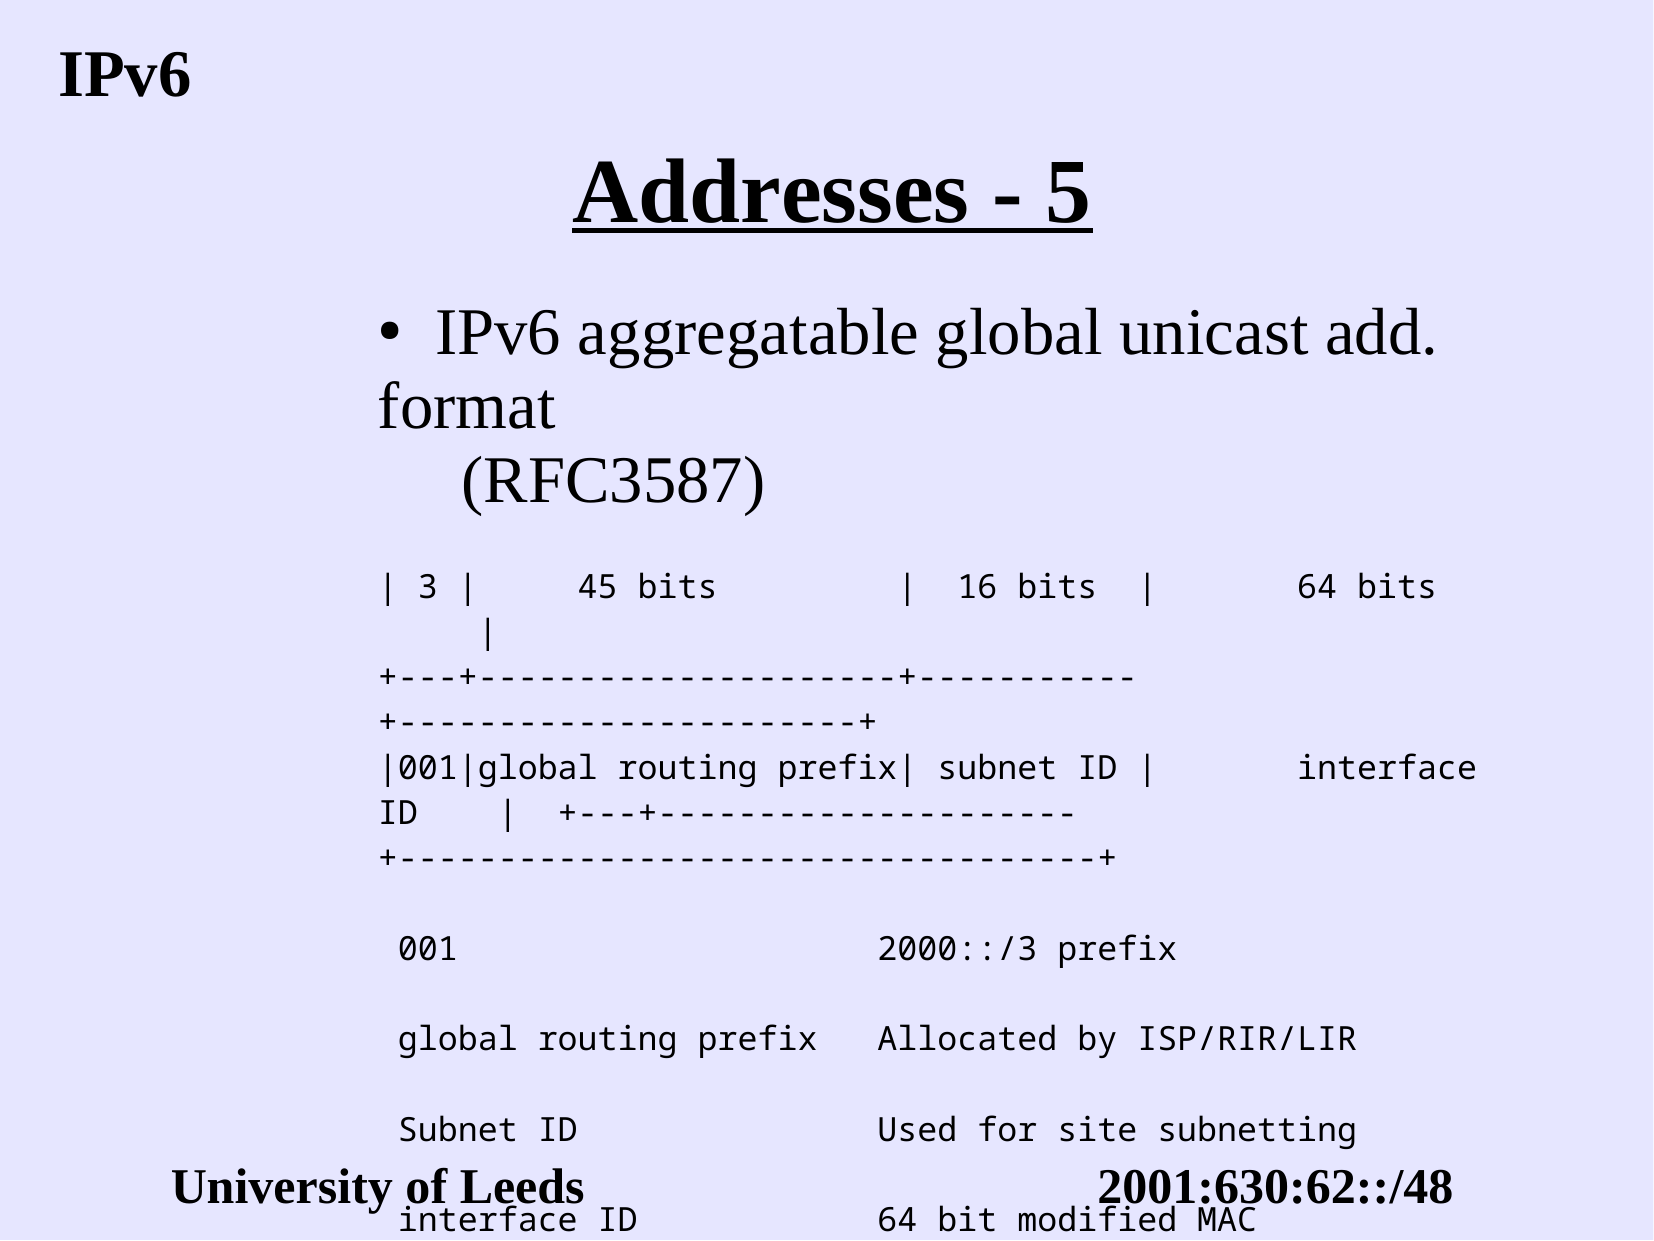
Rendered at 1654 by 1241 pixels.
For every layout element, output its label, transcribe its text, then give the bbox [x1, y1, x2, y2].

list IPv6 aggregatable global unicast add. format (RFC3587) | 3 | 45 bits | 16 bits | 64 bits | +---+---------------------+-----------+-----------------------+ |001|global routing prefix| subnet ID | interface ID | +---+---------------------+-----------------------------------+ 001 2000::/3 prefix global routing prefix Allocated by ISP/RIR/LIR Subnet ID Used for site subnetting interface ID 64 bit modified MAC [82, 295, 1571, 1109]
title Addresses - 5 [88, 88, 1577, 296]
